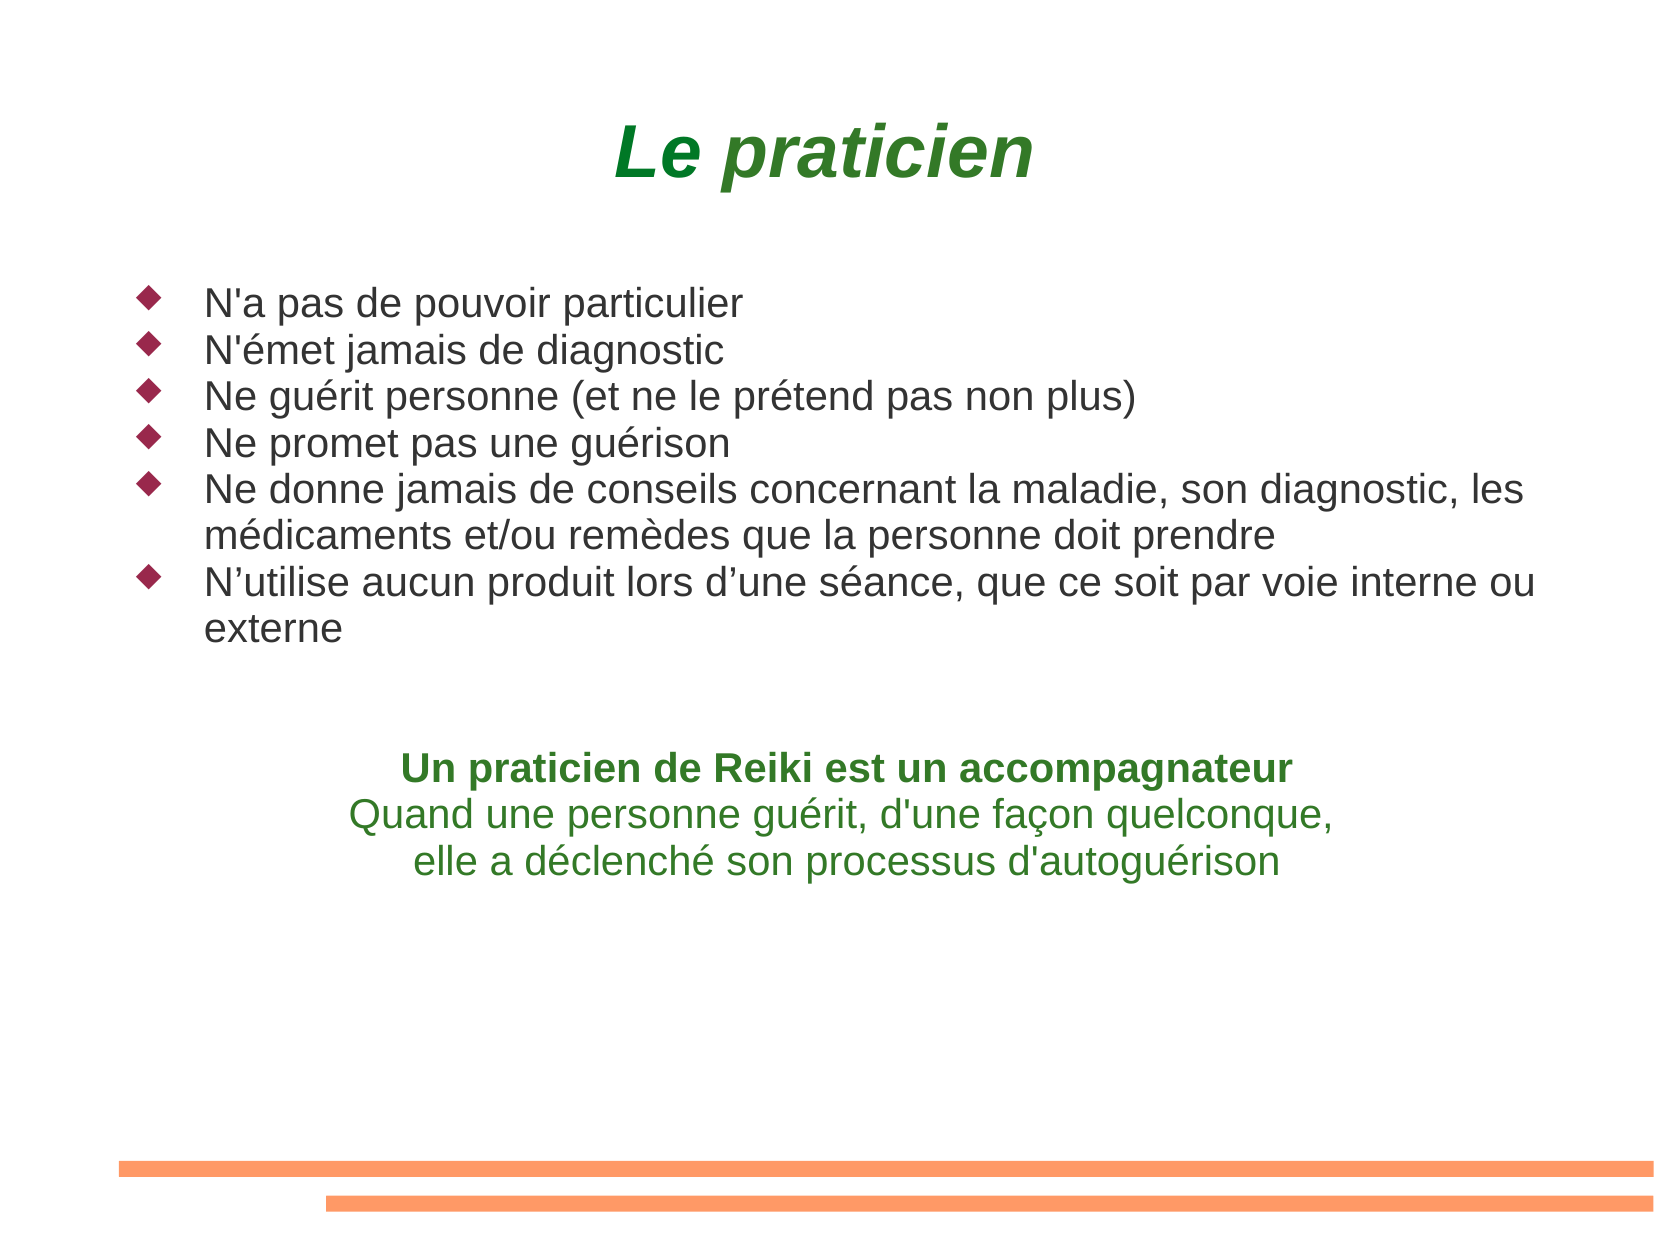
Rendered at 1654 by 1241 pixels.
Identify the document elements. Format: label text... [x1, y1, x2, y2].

text_box Le praticien [118, 46, 1531, 254]
text_box N'a pas de pouvoir particulier N'émet jamais de diagnostic Ne guérit personne (et ne le prétend pas non plus) Ne promet pas une guérison Ne donne jamais de conseils concernant la maladie, son diagnostic, les médicaments et/ou remèdes que la personne doit prendre N’utilise aucun produit lors d’une séance, que ce soit par voie interne ou externe Un praticien de Reiki est un accompagnateur Quand une personne guérit, d'une façon quelconque, elle a déclenché son processus d'autoguérison [121, 277, 1561, 1133]
